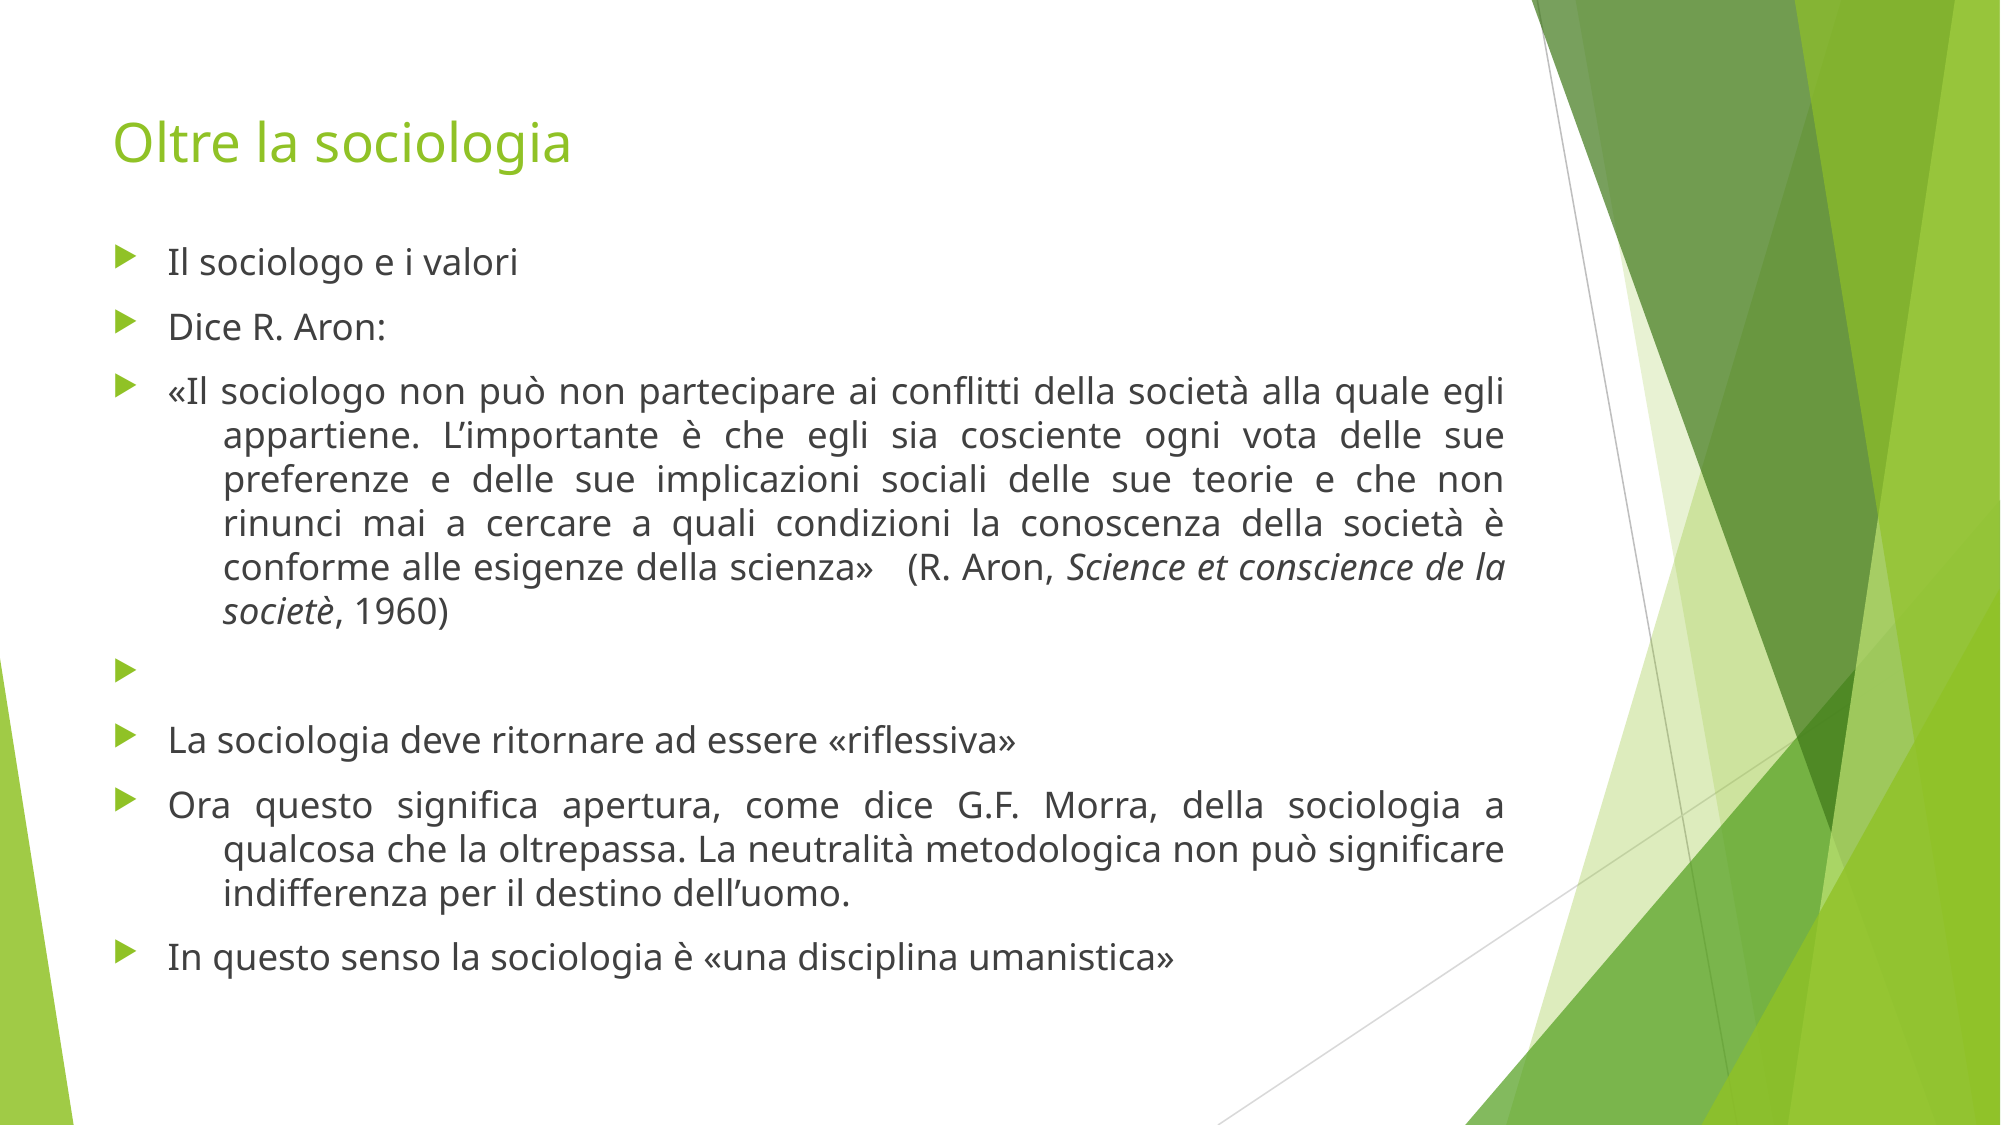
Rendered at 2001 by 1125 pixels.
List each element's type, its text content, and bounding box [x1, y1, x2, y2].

title Oltre la sociologia [97, 99, 1522, 181]
list Il sociologo e i valori Dice R. Aron: «Il sociologo non può non partecipare ai conflitti della società alla quale egli appartiene. L’importante è che egli sia cosciente ogni vota delle sue preferenze e delle sue implicazioni sociali delle sue teorie e che non rinunci mai a cercare a quali condizioni la conoscenza della società è conforme alle esigenze della scienza» (R. Aron, Science et conscience de la societè, 1960) La sociologia deve ritornare ad essere «riflessiva» Ora questo significa apertura, come dice G.F. Morra, della sociologia a qualcosa che la oltrepassa. La neutralità metodologica non può significare indifferenza per il destino dell’uomo. In questo senso la sociologia è «una disciplina umanistica» [97, 231, 1522, 992]
